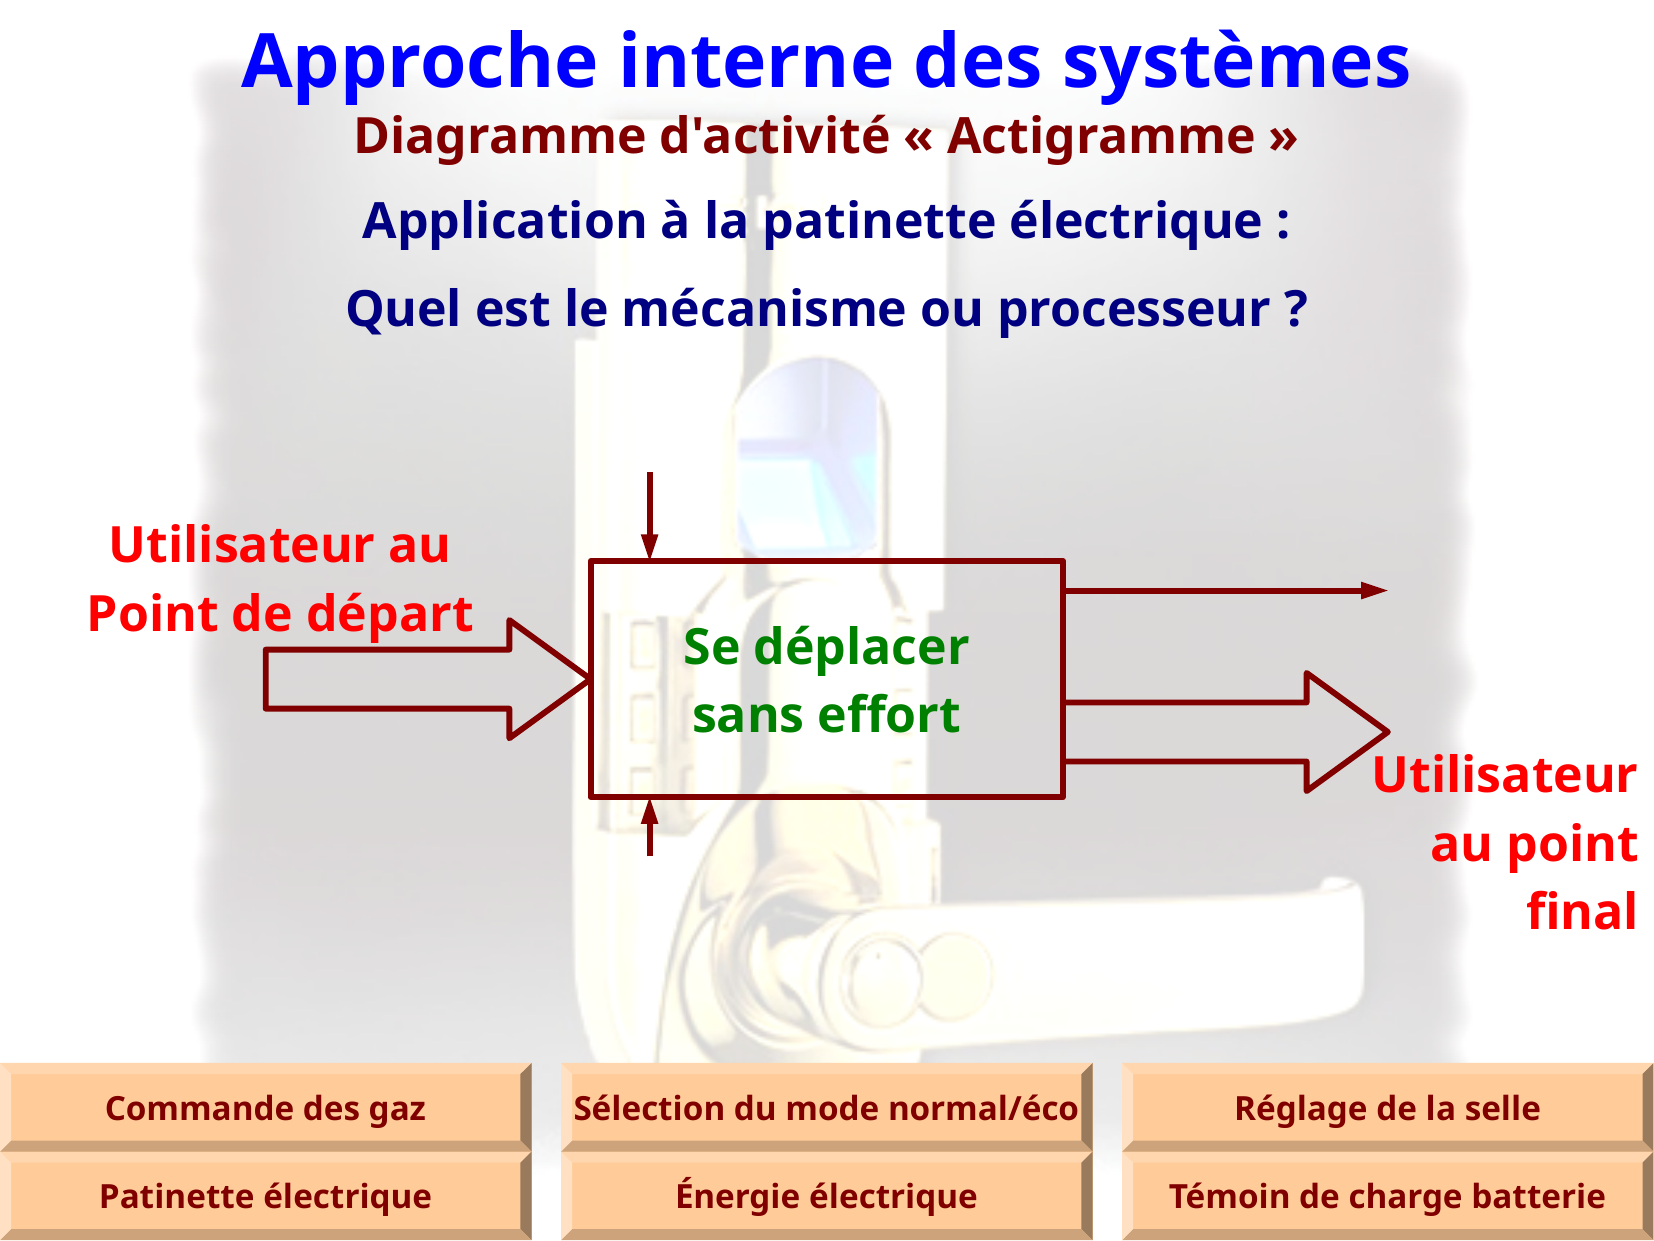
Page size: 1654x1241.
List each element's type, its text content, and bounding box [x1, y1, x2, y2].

text_box Se déplacer sans effort [590, 561, 1063, 798]
text_box Diagramme d'activité « Actigramme » [0, 92, 1654, 178]
text_box Utilisateur au Point de départ [0, 502, 562, 656]
text_box Application à la patinette électrique : [0, 178, 1654, 262]
text_box Réglage de la selle [1134, 1075, 1642, 1140]
text_box Commande des gaz [12, 1075, 520, 1140]
text_box Quel est le mécanisme ou processeur ? [0, 265, 1654, 351]
text_box Sélection du mode normal/éco [573, 1075, 1081, 1140]
text_box Utilisateur au Point de départ [269, 628, 552, 656]
text_box Utilisateur au point final [1299, 732, 1654, 886]
text_box Patinette électrique [12, 1163, 520, 1229]
text_box Utilisateur au point final [1299, 732, 1381, 784]
text_box Témoin de charge batterie [1134, 1163, 1642, 1229]
text_box Énergie électrique [573, 1163, 1081, 1229]
